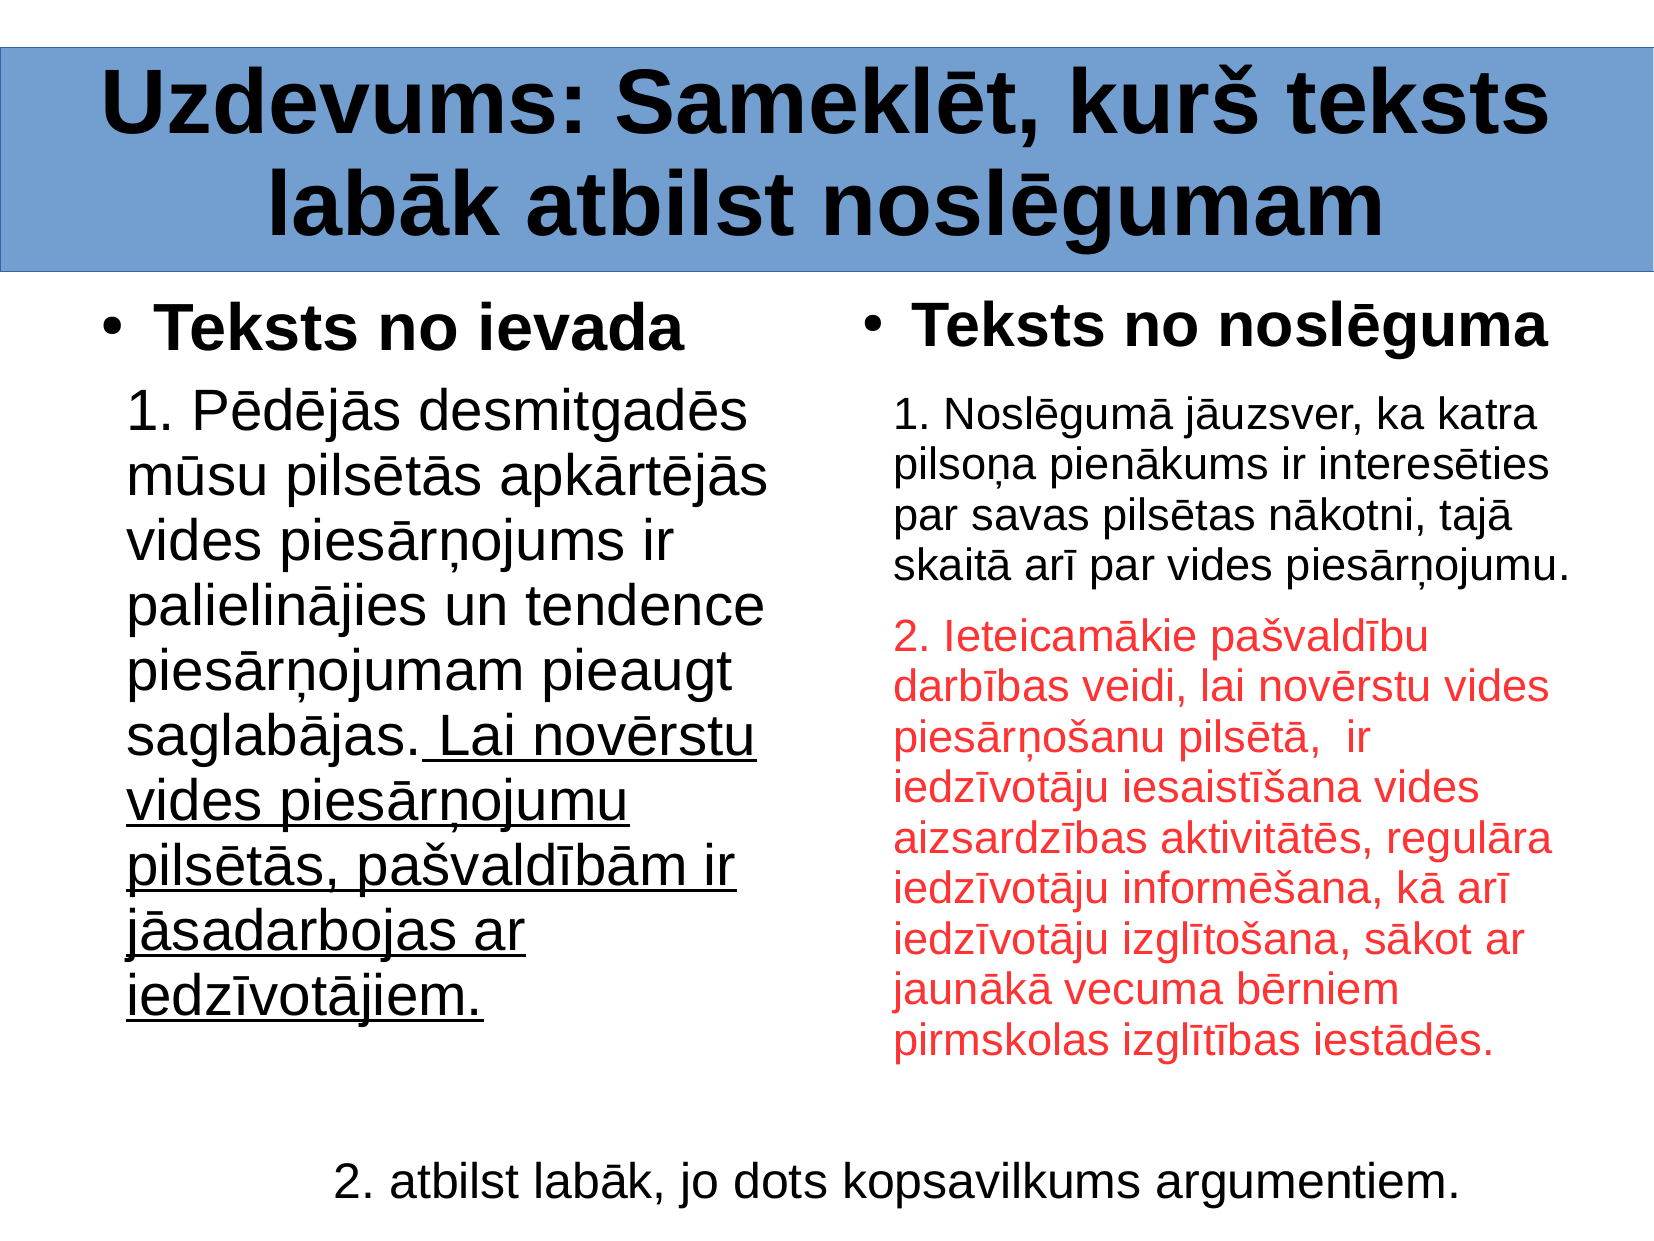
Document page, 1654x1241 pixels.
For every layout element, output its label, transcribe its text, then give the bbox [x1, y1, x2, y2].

list 1. Pēdējās desmitgadēs mūsu pilsētās apkārtējās vides piesārņojums ir palielinājies un tendence piesārņojumam pieaugt saglabājas. Lai novērstu vides piesārņojumu pilsētās, pašvaldībām ir jāsadarbojas ar iedzīvotājiem. [82, 377, 809, 1111]
list Teksts no noslēguma [845, 290, 1572, 378]
text_box 2. atbilst labāk, jo dots kopsavilkums argumentiem. [318, 1145, 1611, 1217]
list 1. Noslēgumā jāuzsver, ka katra pilsoņa pienākums ir interesēties par savas pilsētas nākotni, tajā skaitā arī par vides piesārņojumu. 2. Ieteicamākie pašvaldību darbības veidi, lai novērstu vides piesārņošanu pilsētā, ir iedzīvotāju iesaistīšana vides aizsardzības aktivitātēs, regulāra iedzīvotāju informēšana, kā arī iedzīvotāju izglītošana, sākot ar jaunākā vecuma bērniem pirmskolas izglītības iestādēs. [845, 388, 1572, 1145]
list Teksts no ievada [82, 290, 809, 377]
text_box [0, 47, 1654, 272]
title Uzdevums: Sameklēt, kurš teksts labāk atbilst noslēgumam [82, 49, 1571, 257]
